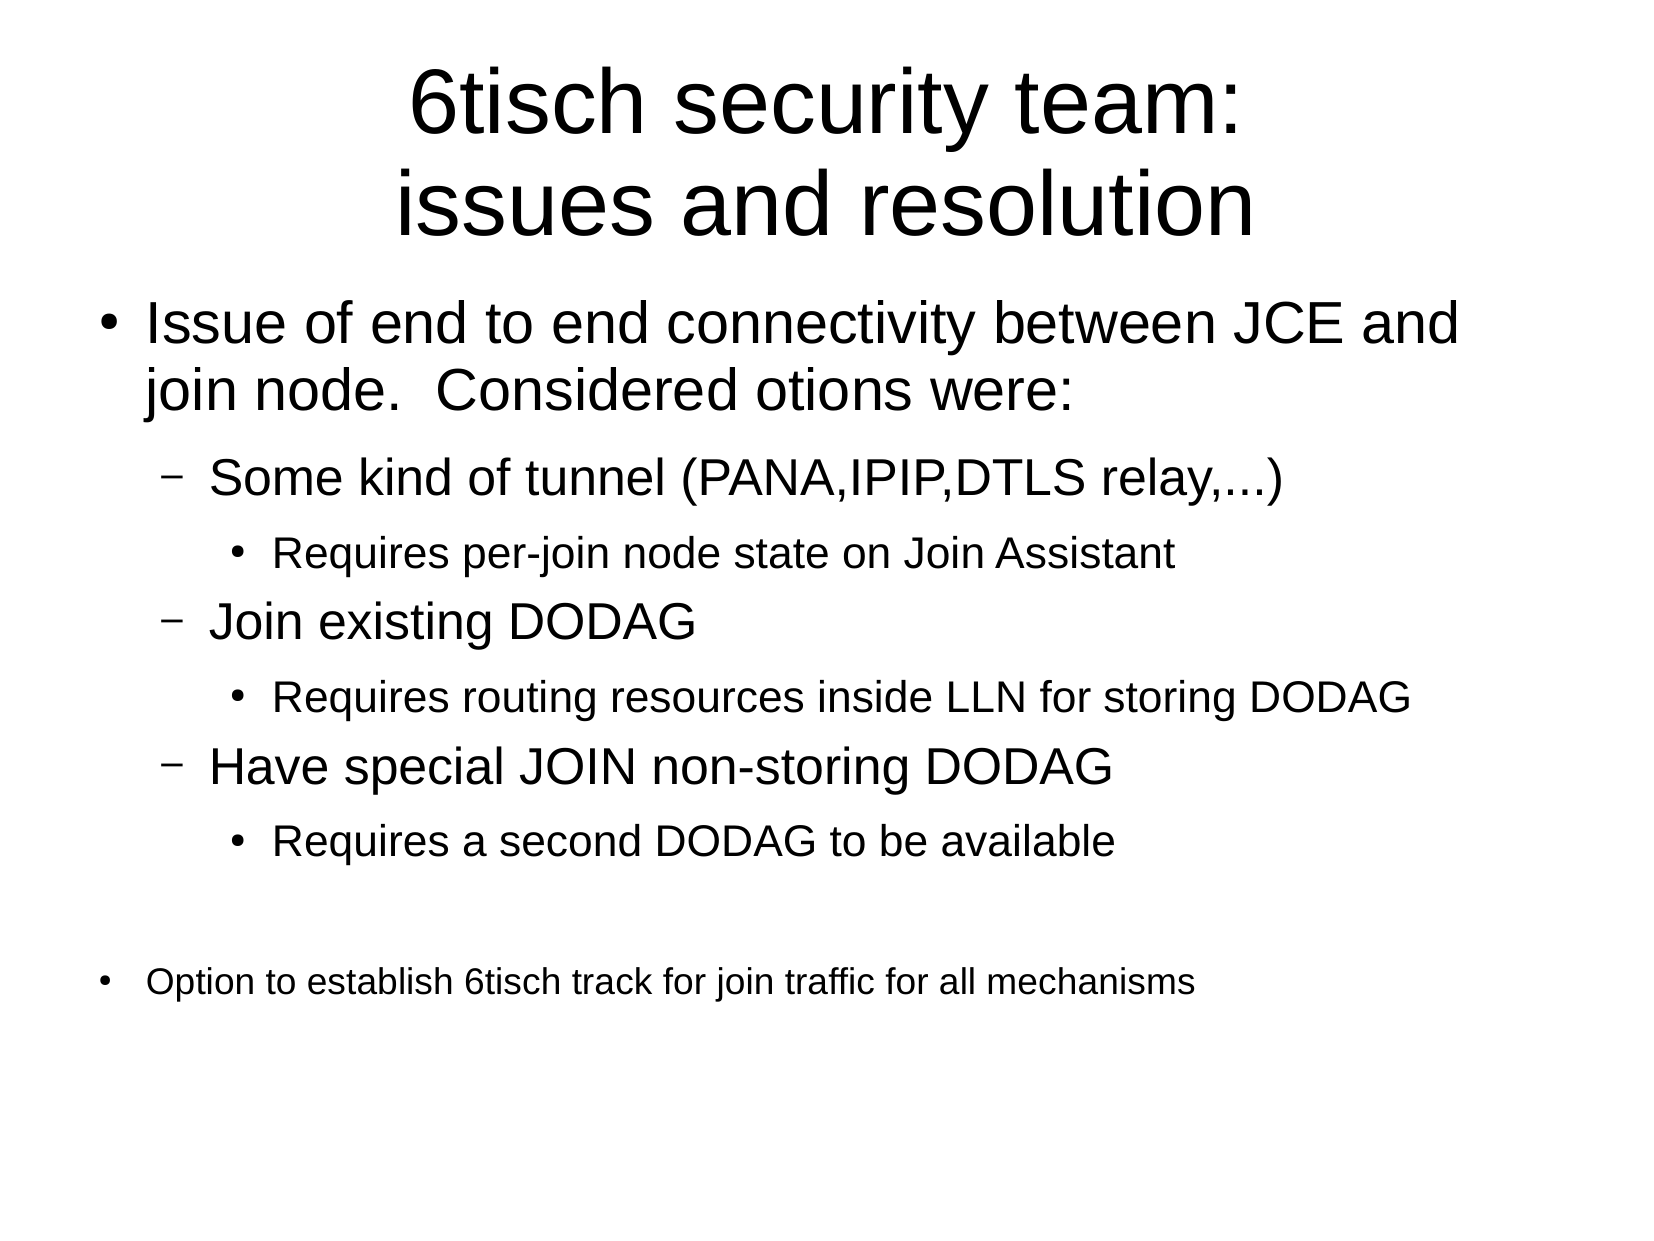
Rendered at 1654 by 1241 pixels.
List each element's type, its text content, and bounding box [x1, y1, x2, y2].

list Issue of end to end connectivity between JCE and join node. Considered otions were: Some kind of tunnel (PANA,IPIP,DTLS relay,...) Requires per-join node state on Join Assistant Join existing DODAG Requires routing resources inside LLN for storing DODAG Have special JOIN non-storing DODAG Requires a second DODAG to be available Option to establish 6tisch track for join traffic for all mechanisms [82, 290, 1538, 1010]
title 6tisch security team: issues and resolution [82, 49, 1571, 257]
